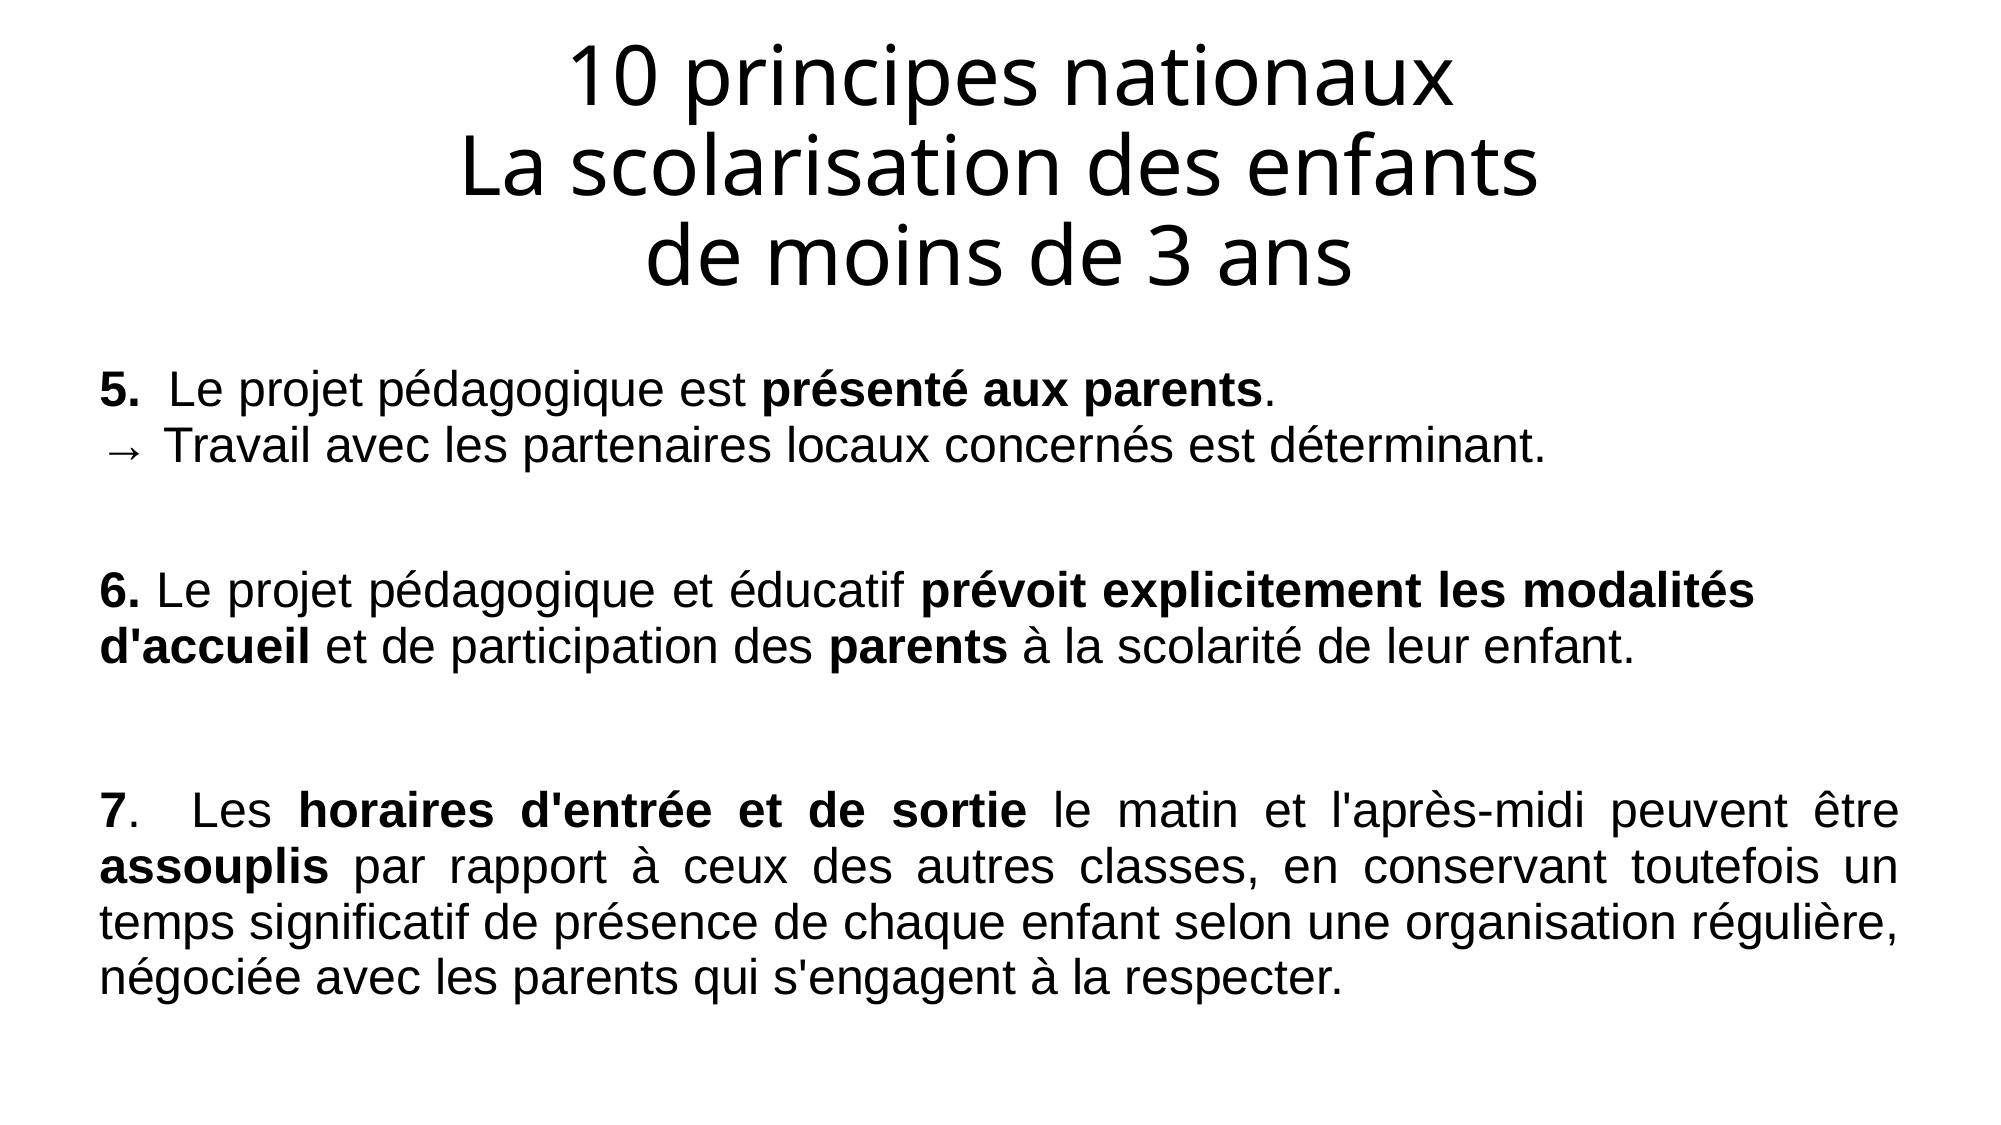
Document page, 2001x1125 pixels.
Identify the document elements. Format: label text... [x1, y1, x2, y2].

title 10 principes nationaux La scolarisation des enfants de moins de 3 ans [137, 23, 1863, 315]
text_box 7. Les horaires d'entrée et de sortie le matin et l'après-midi peuvent être assouplis par rapport à ceux des autres classes, en conservant toutefois un temps significatif de présence de chaque enfant selon une organisation régulière, négociée avec les parents qui s'engagent à la respecter. [84, 774, 1916, 1016]
text_box 5. Le projet pédagogique est présenté aux parents. → Travail avec les partenaires locaux concernés est déterminant. [84, 354, 1916, 483]
text_box 6. Le projet pédagogique et éducatif prévoit explicitement les modalités d'accueil et de participation des parents à la scolarité de leur enfant. [84, 555, 1916, 685]
